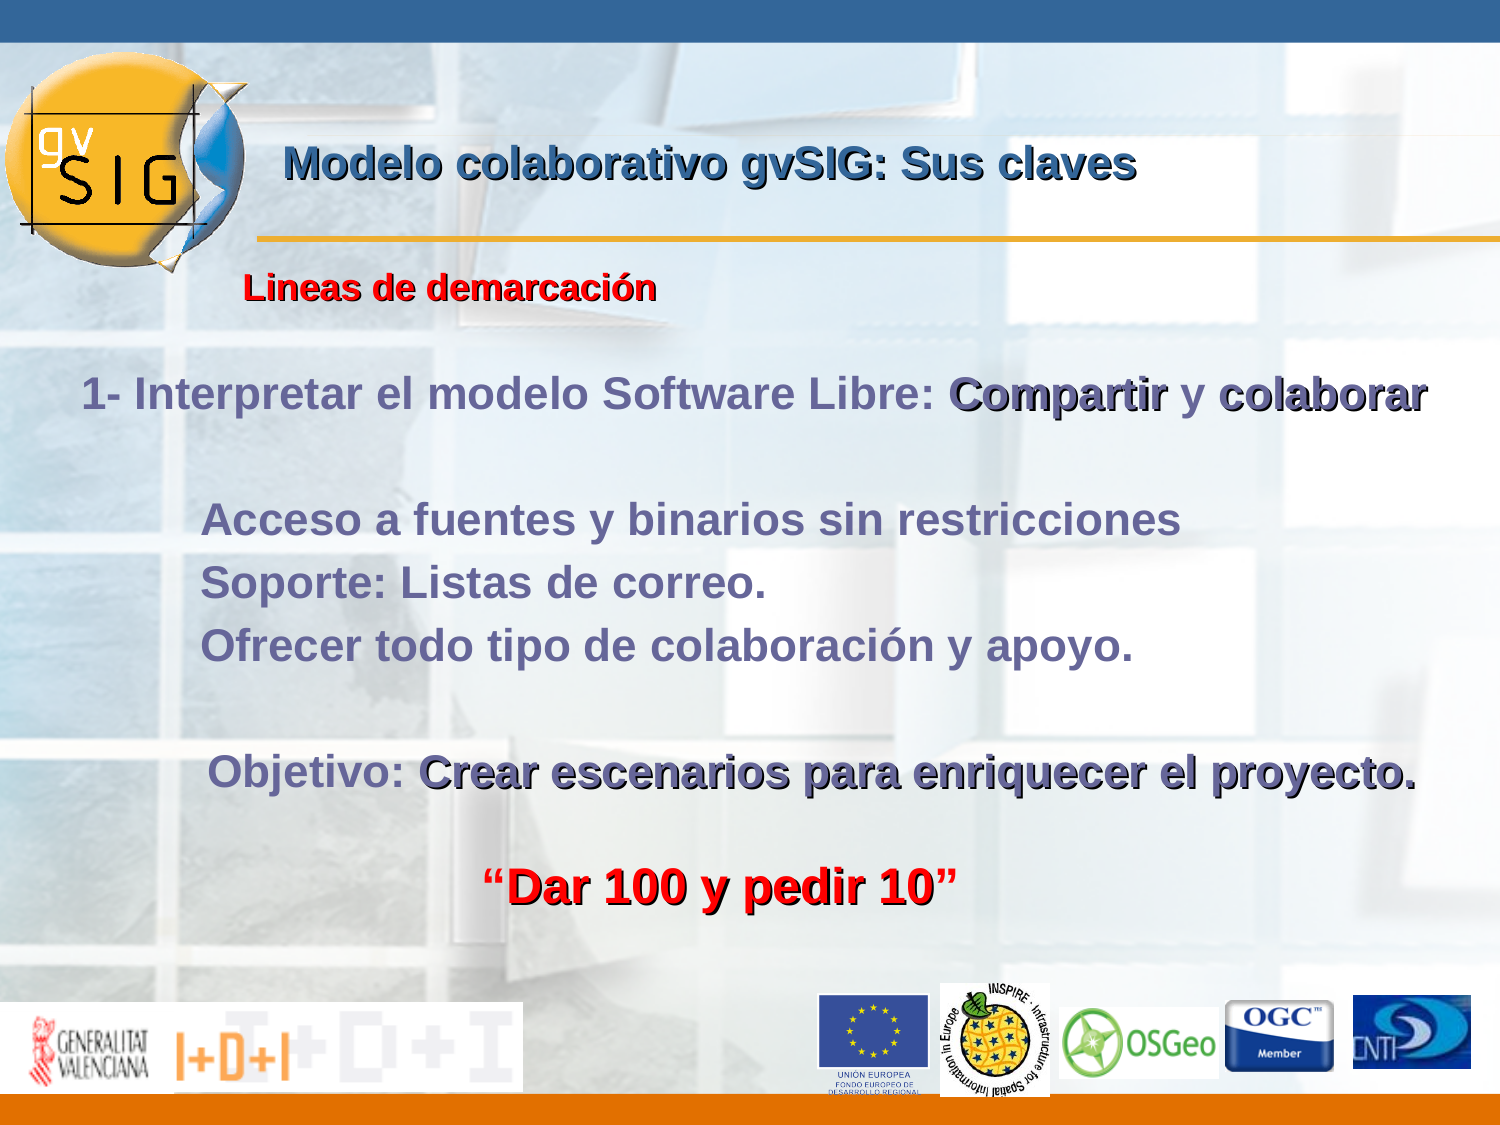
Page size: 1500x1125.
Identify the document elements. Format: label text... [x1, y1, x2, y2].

picture [0, 1002, 523, 1094]
text_box 1- Interpretar el modelo Software Libre: Compartir y colaborar Acceso a fuentes y binarios sin restricciones Soporte: Listas de correo. Ofrecer todo tipo de colaboración y apoyo. Objetivo: Crear escenarios para enriquecer el proyecto. [66, 360, 1452, 805]
text_box Modelo colaborativo gvSIG: Sus claves [267, 131, 1500, 206]
picture [940, 983, 1050, 1097]
picture [1353, 995, 1471, 1069]
picture [1225, 1000, 1334, 1072]
text_box Lineas de demarcación [227, 260, 1500, 325]
picture [0, 49, 250, 276]
picture [817, 993, 930, 1095]
picture [1059, 1007, 1219, 1079]
text_box “Dar 100 y pedir 10” [83, 850, 1371, 922]
